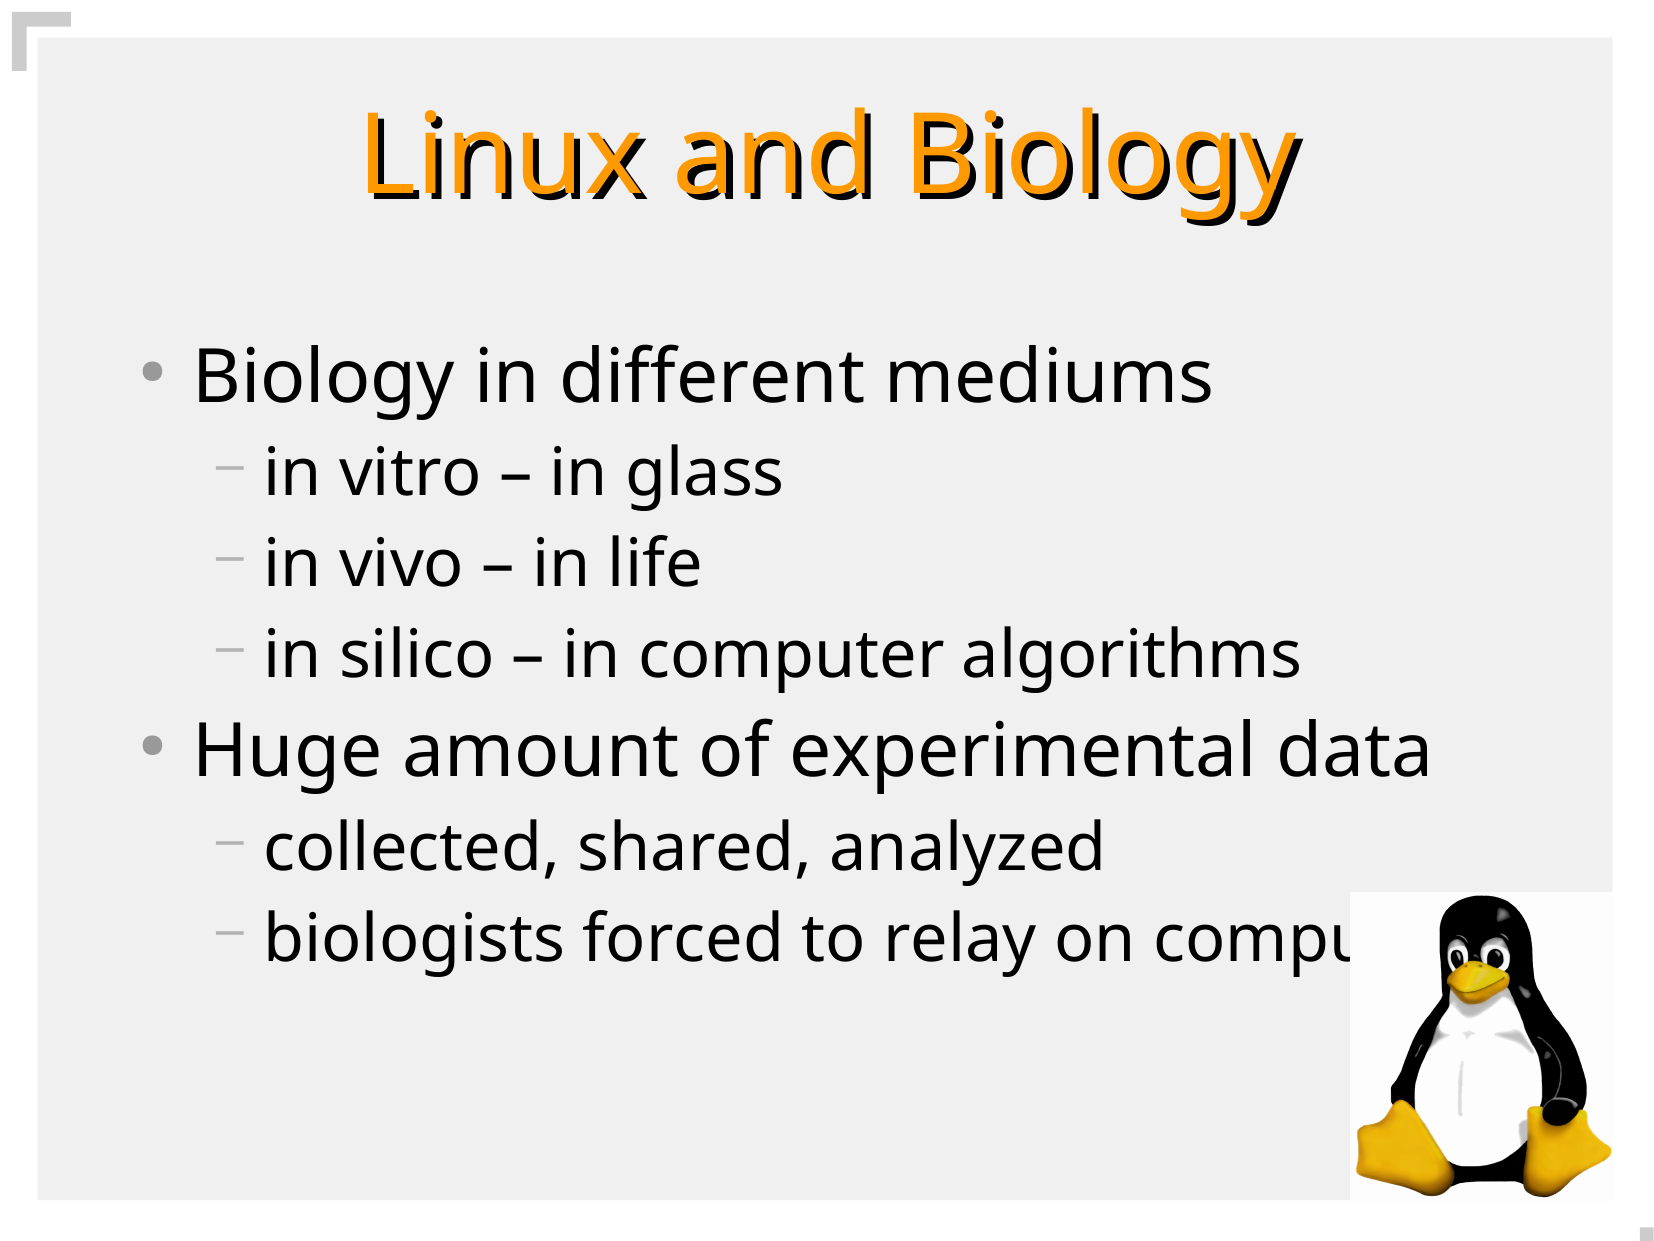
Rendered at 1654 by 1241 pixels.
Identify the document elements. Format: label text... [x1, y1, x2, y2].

title Linux and Biology [121, 46, 1534, 254]
list Biology in different mediums in vitro – in glass in vivo – in life in silico – in computer algorithms Huge amount of experimental data collected, shared, analyzed biologists forced to relay on computers [121, 322, 1561, 1132]
picture [1350, 892, 1615, 1201]
